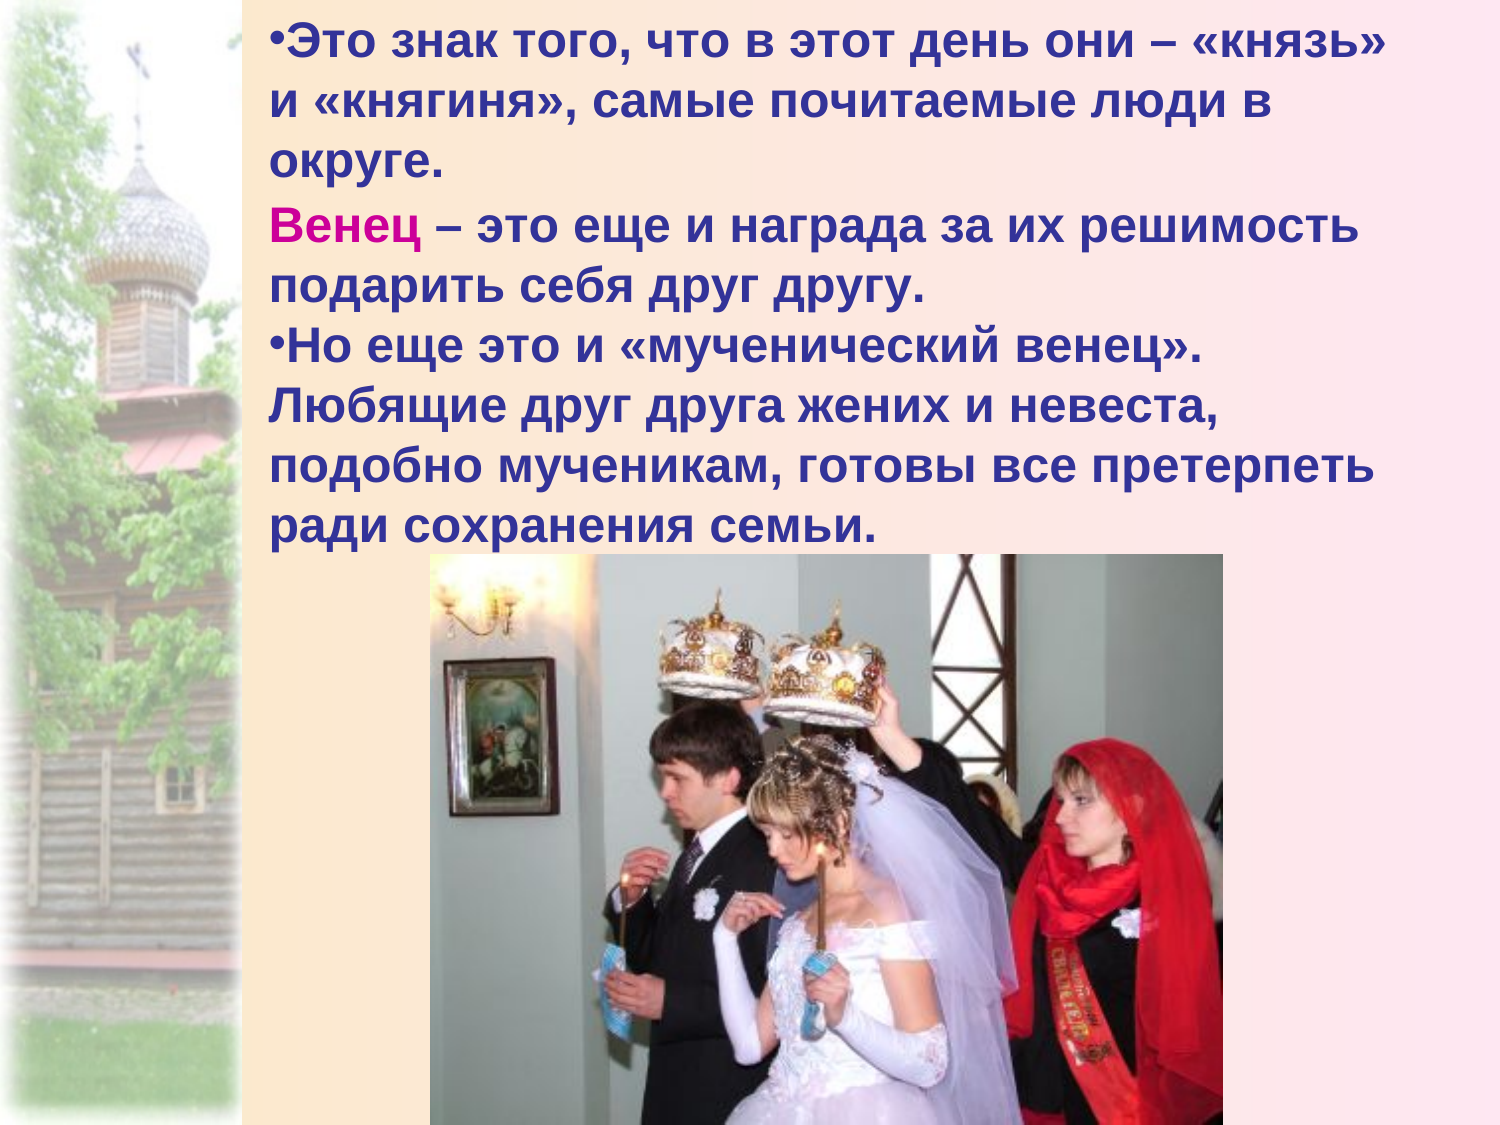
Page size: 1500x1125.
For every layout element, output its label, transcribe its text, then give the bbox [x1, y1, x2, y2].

text_box Это знак того, что в этот день они – «князь» и «княгиня», самые почитаемые люди в округе. [253, 0, 1424, 316]
picture [0, 0, 242, 1125]
picture [430, 554, 1223, 1125]
text_box Венец – это еще и награда за их решимость подарить себя друг другу. Но еще это и «мученический венец». Любящие друг друга жених и невеста, подобно мученикам, готовы все претерпеть ради сохранения семьи. [253, 184, 1436, 561]
